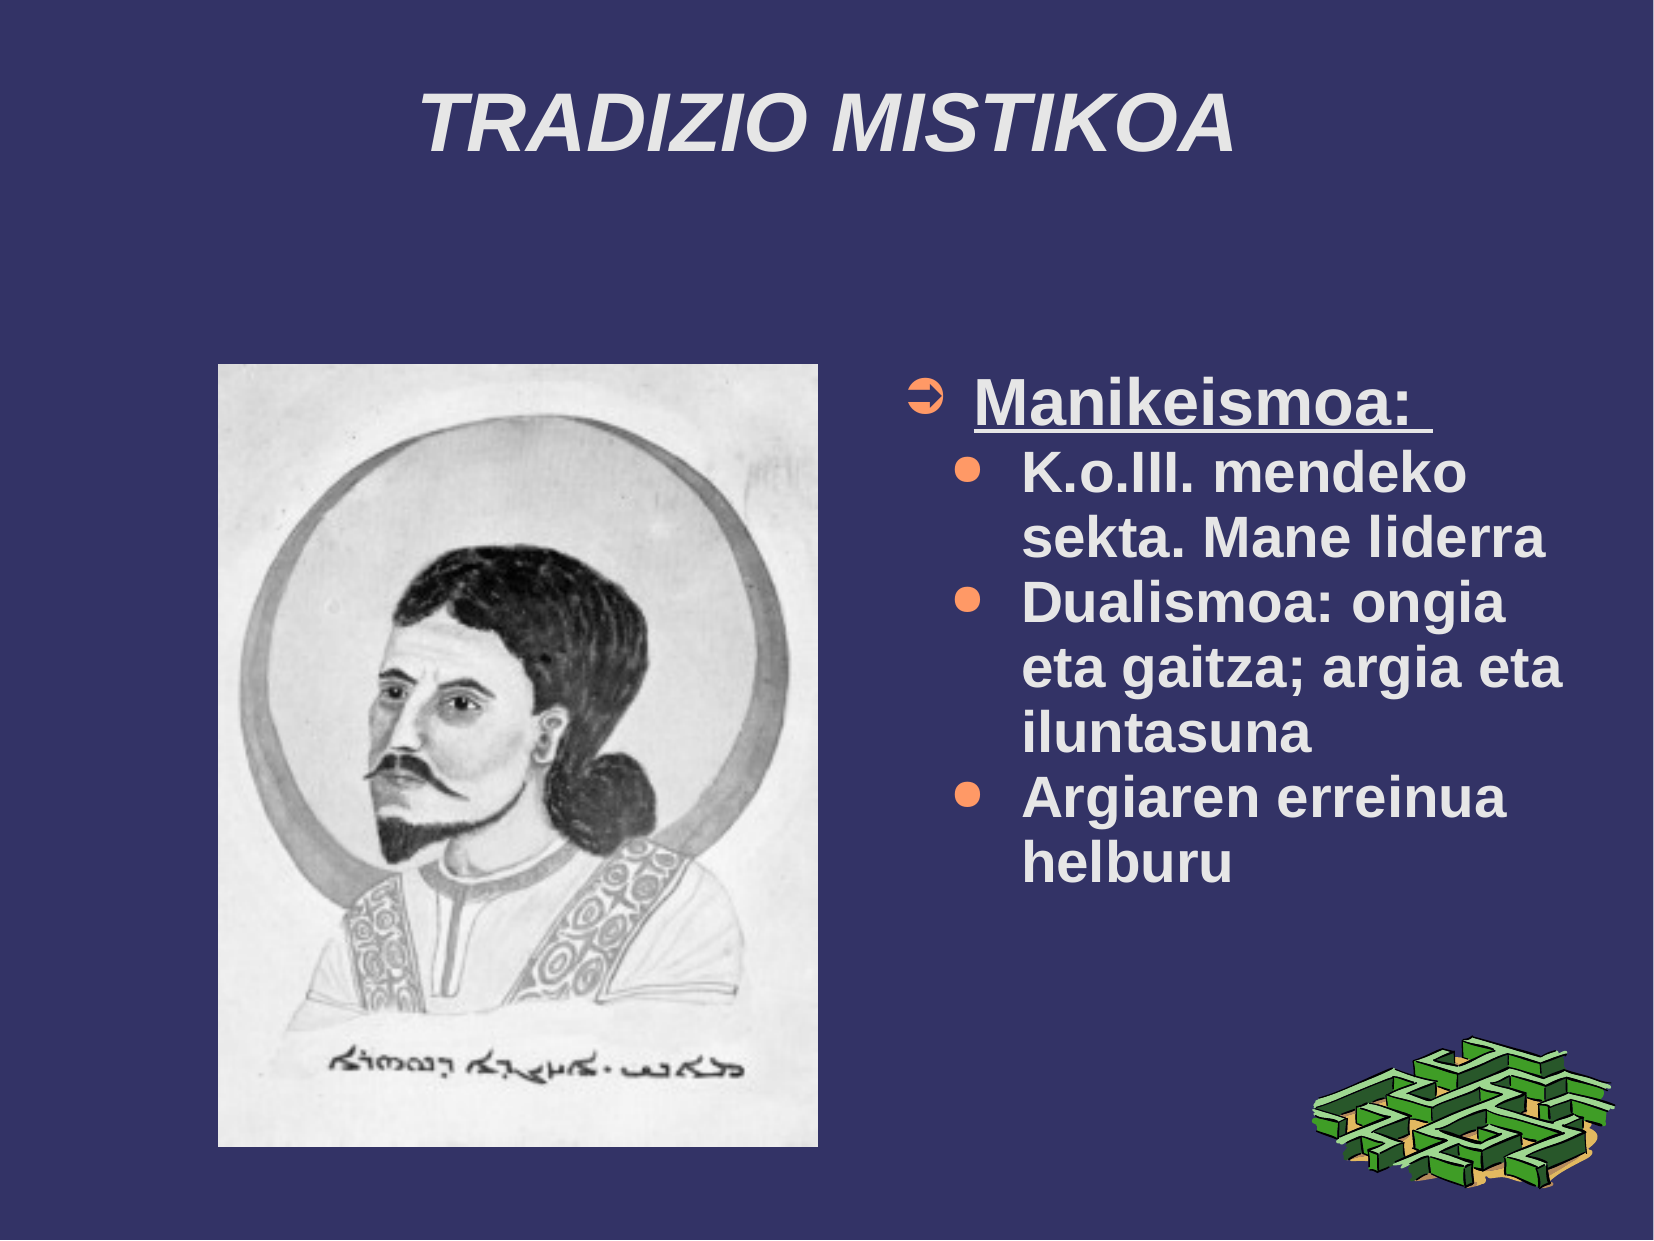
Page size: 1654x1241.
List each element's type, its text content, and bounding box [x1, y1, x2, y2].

picture [218, 364, 818, 1147]
list Manikeismoa: K.o.III. mendeko sekta. Mane liderra Dualismoa: ongia eta gaitza; argia eta iluntasuna Argiaren erreinua helburu [891, 364, 1570, 1147]
title TRADIZIO MISTIKOA [121, 19, 1534, 227]
